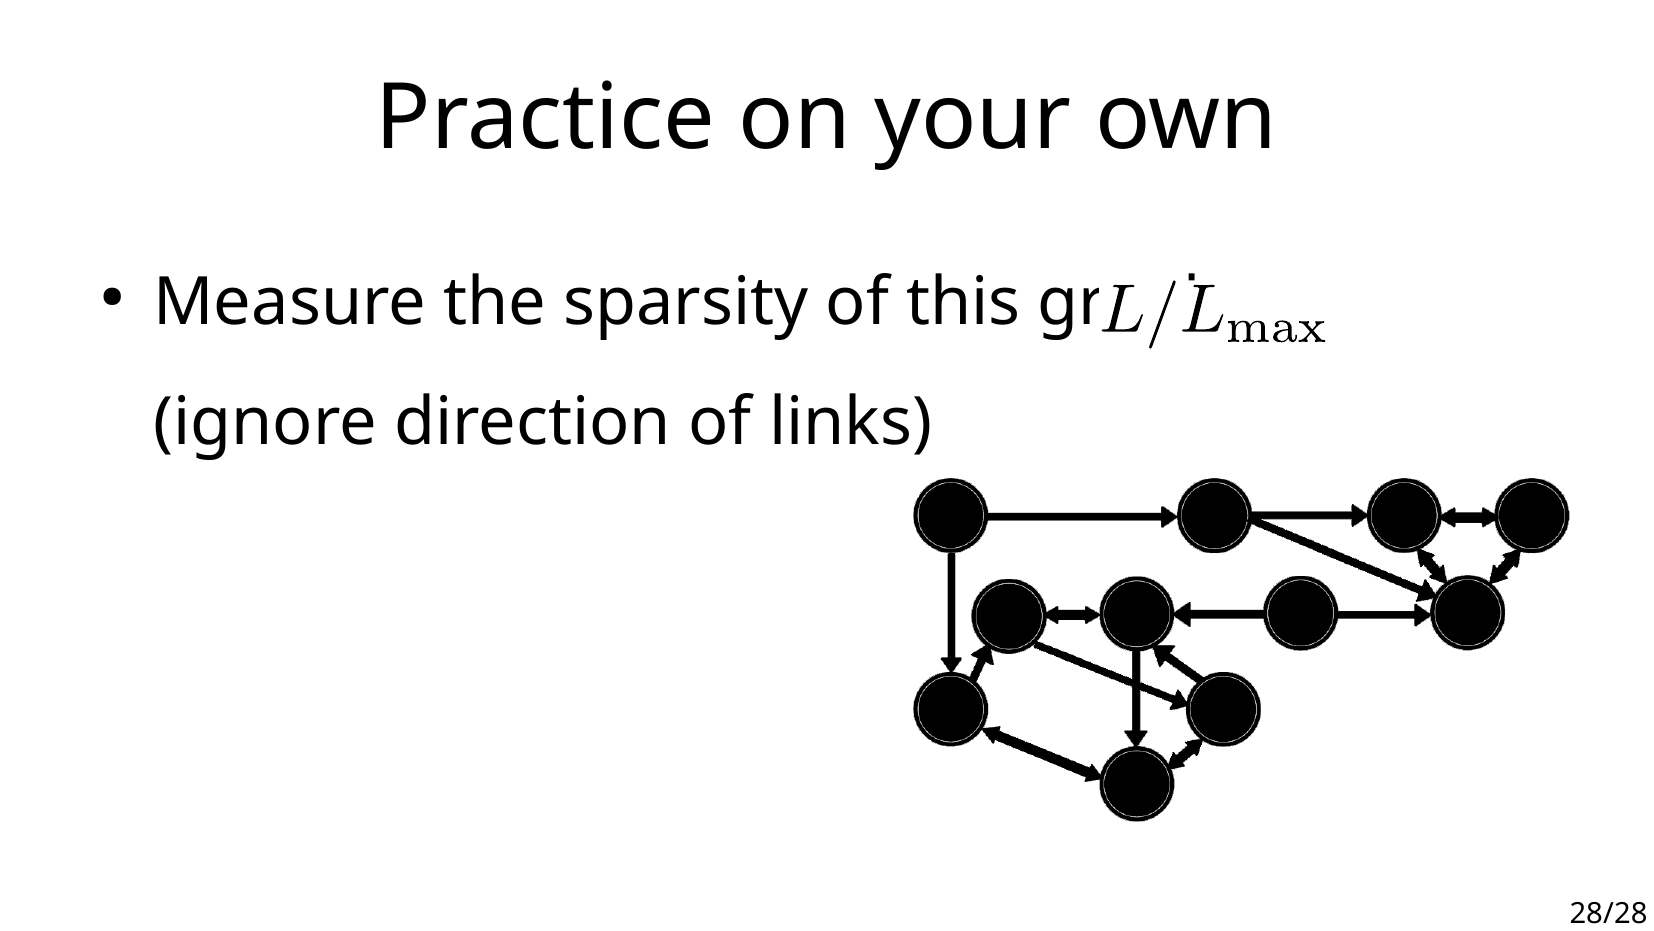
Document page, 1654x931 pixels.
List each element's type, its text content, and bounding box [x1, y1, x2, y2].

list Measure the sparsity of this graph (ignore direction of links) [82, 253, 1571, 901]
picture [900, 458, 1578, 834]
title Practice on your own [82, 1, 1571, 226]
text_box [1099, 280, 1327, 349]
